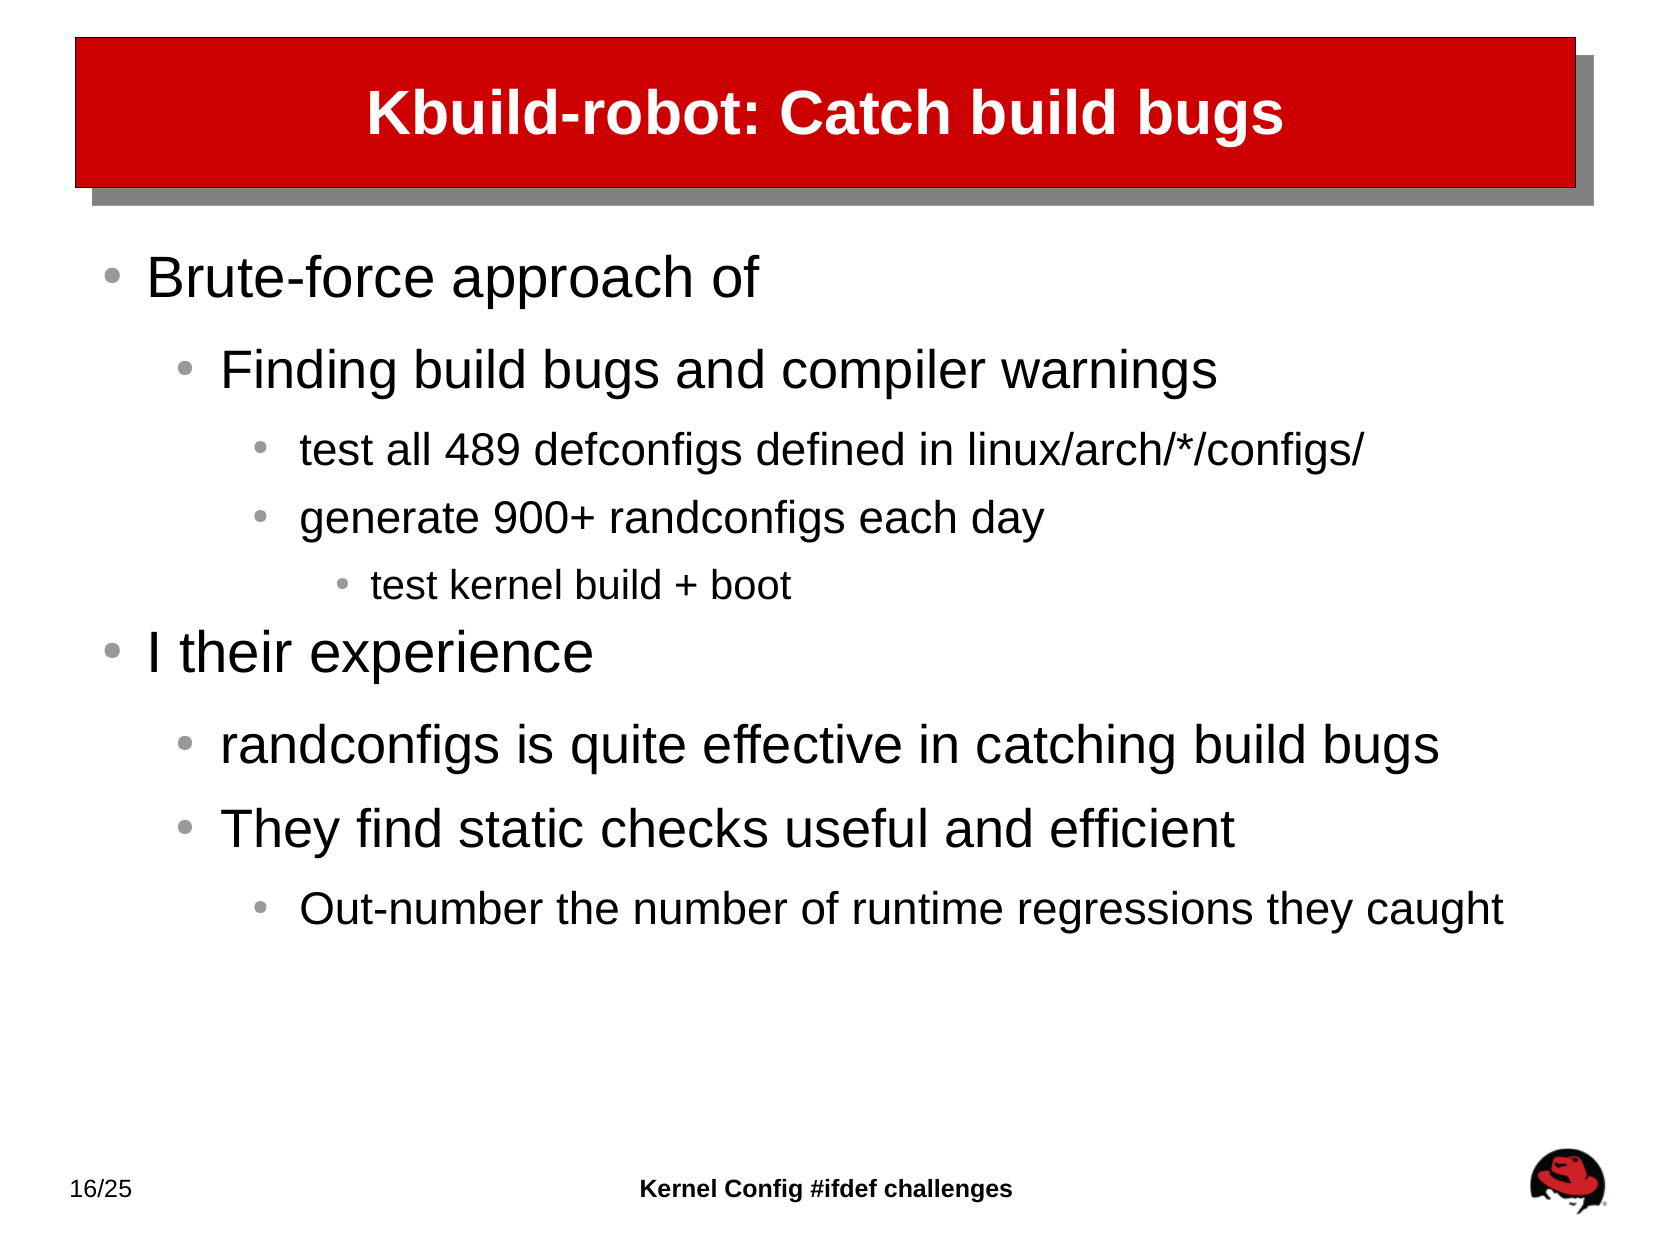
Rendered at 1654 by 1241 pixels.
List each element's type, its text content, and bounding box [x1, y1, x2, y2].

title Kbuild-robot: Catch build bugs [82, 37, 1571, 188]
picture [1529, 1146, 1613, 1224]
list Brute-force approach of Finding build bugs and compiler warnings test all 489 defconfigs defined in linux/arch/*/configs/ generate 900+ randconfigs each day test kernel build + boot I their experience randconfigs is quite effective in catching build bugs They find static checks useful and efficient Out-number the number of runtime regressions they caught [86, 244, 1576, 1039]
